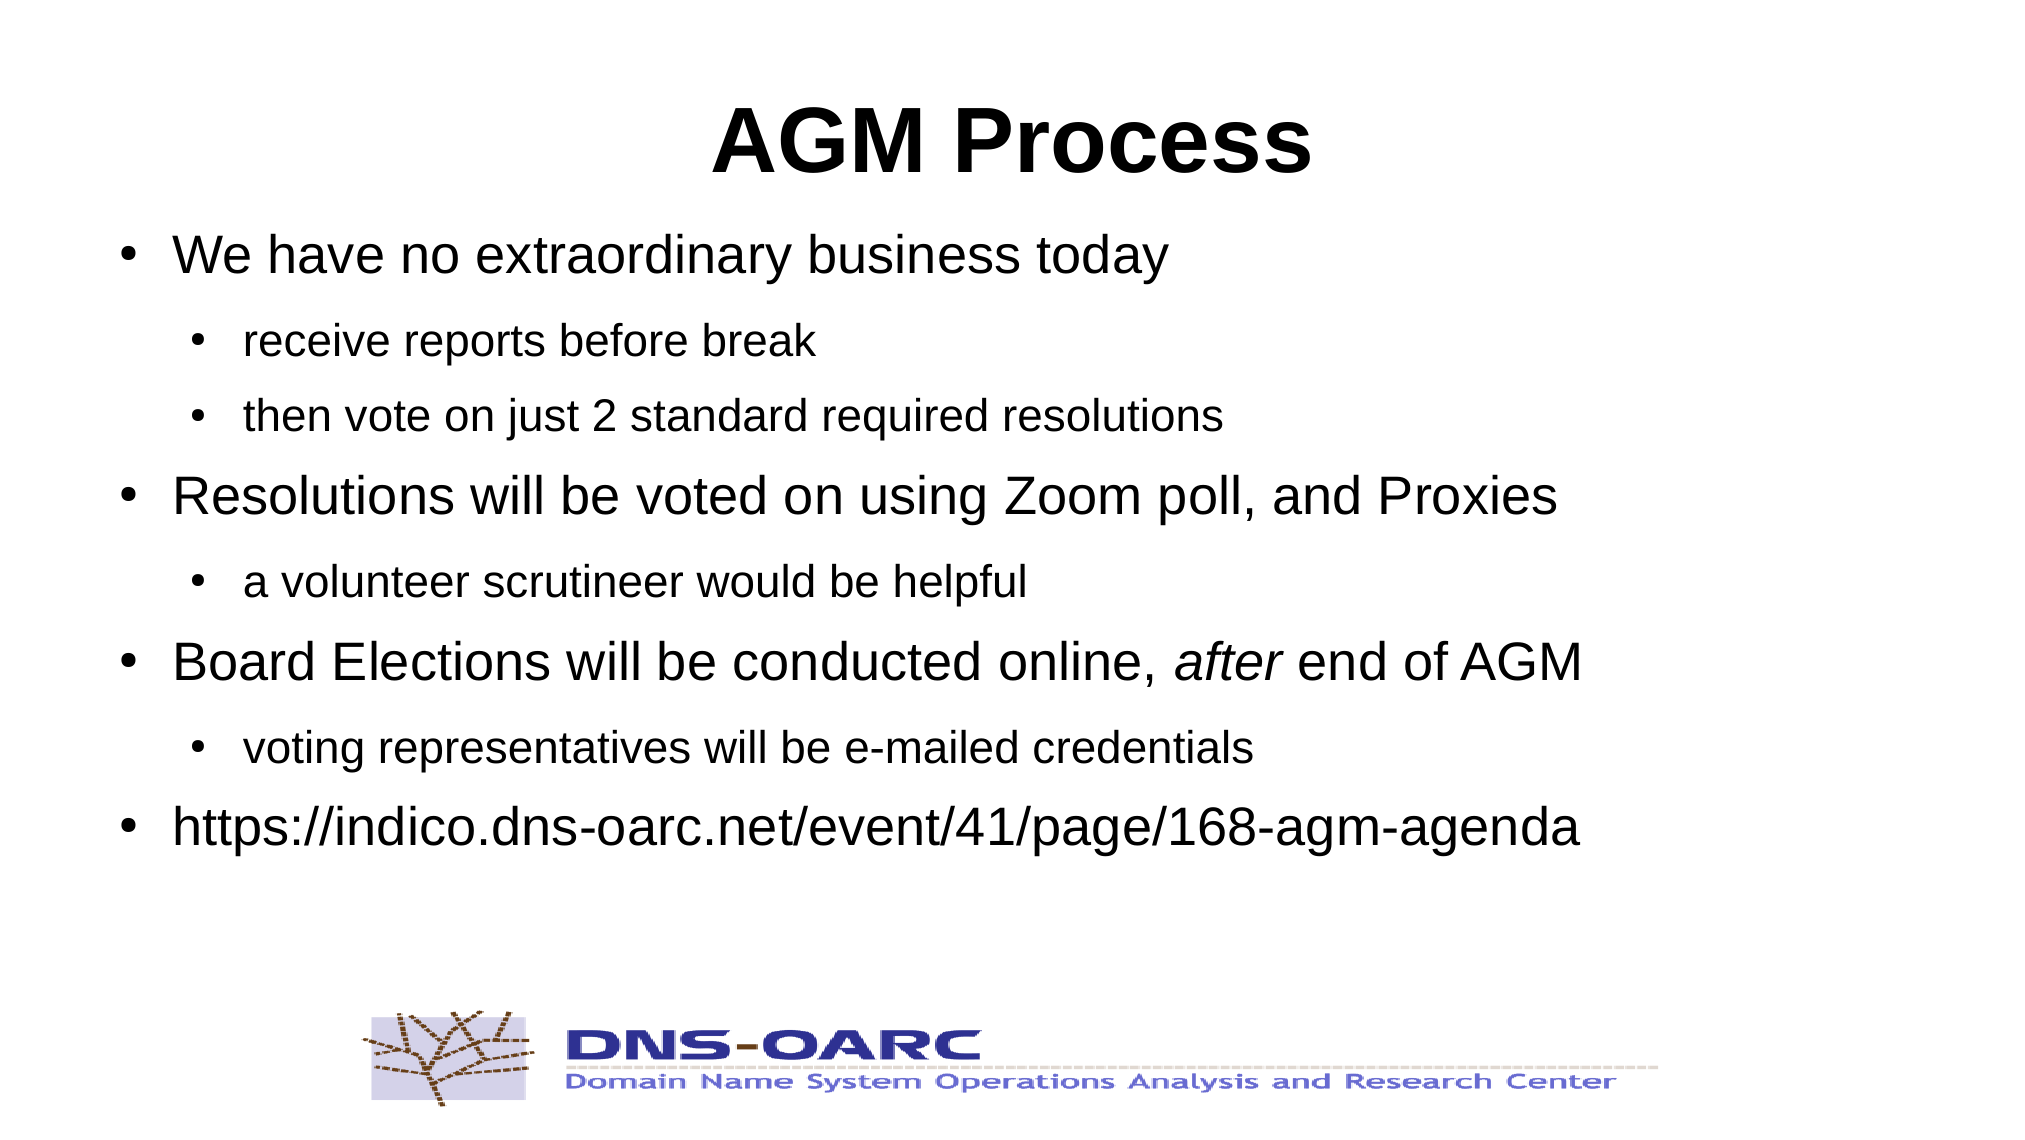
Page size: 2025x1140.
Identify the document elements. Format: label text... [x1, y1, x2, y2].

list We have no extraordinary business today receive reports before break then vote on just 2 standard required resolutions Resolutions will be voted on using Zoom poll, and Proxies a volunteer scrutineer would be helpful Board Elections will be conducted online, after end of AGM voting representatives will be e-mailed credentials https://indico.dns-oarc.net/event/41/page/168-agm-agenda [101, 224, 1924, 887]
picture [289, 1004, 1700, 1113]
title AGM Process [101, 45, 1924, 224]
